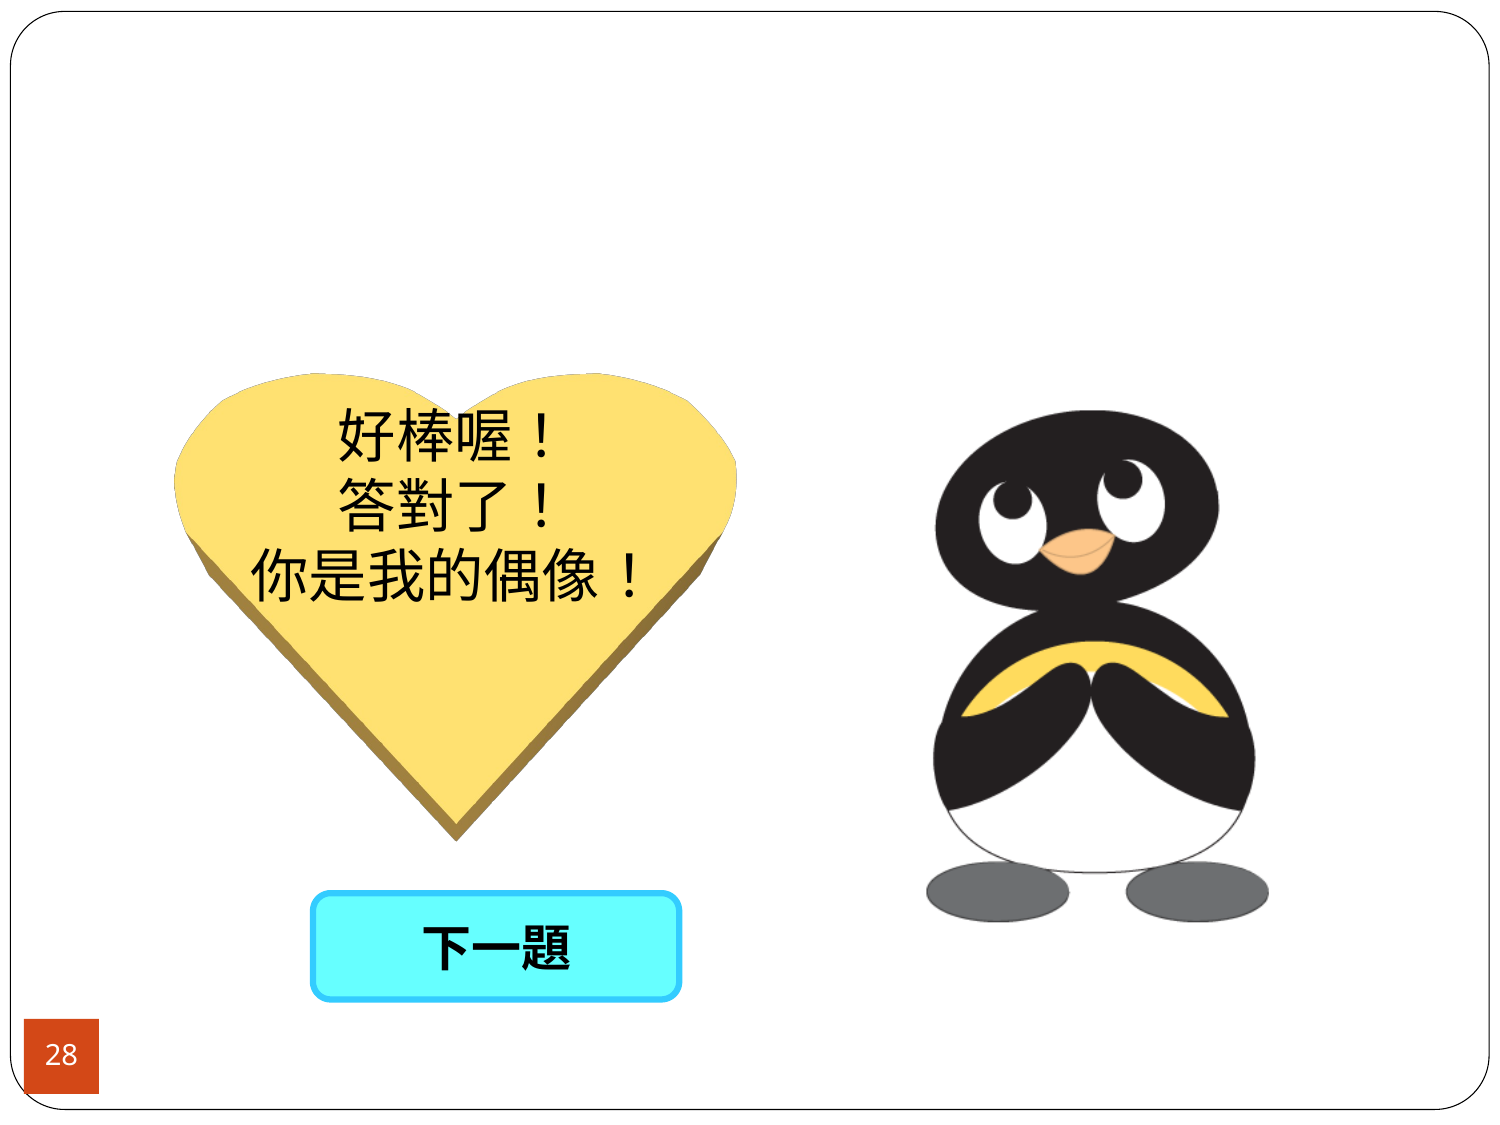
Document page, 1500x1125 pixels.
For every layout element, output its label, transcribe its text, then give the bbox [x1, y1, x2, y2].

text_box 好棒喔！ 答對了！ 你是我的偶像！ [176, 375, 735, 821]
text_box 28 [23, 1018, 99, 1094]
text_box 下一題 [312, 893, 680, 1000]
picture [832, 243, 1285, 953]
